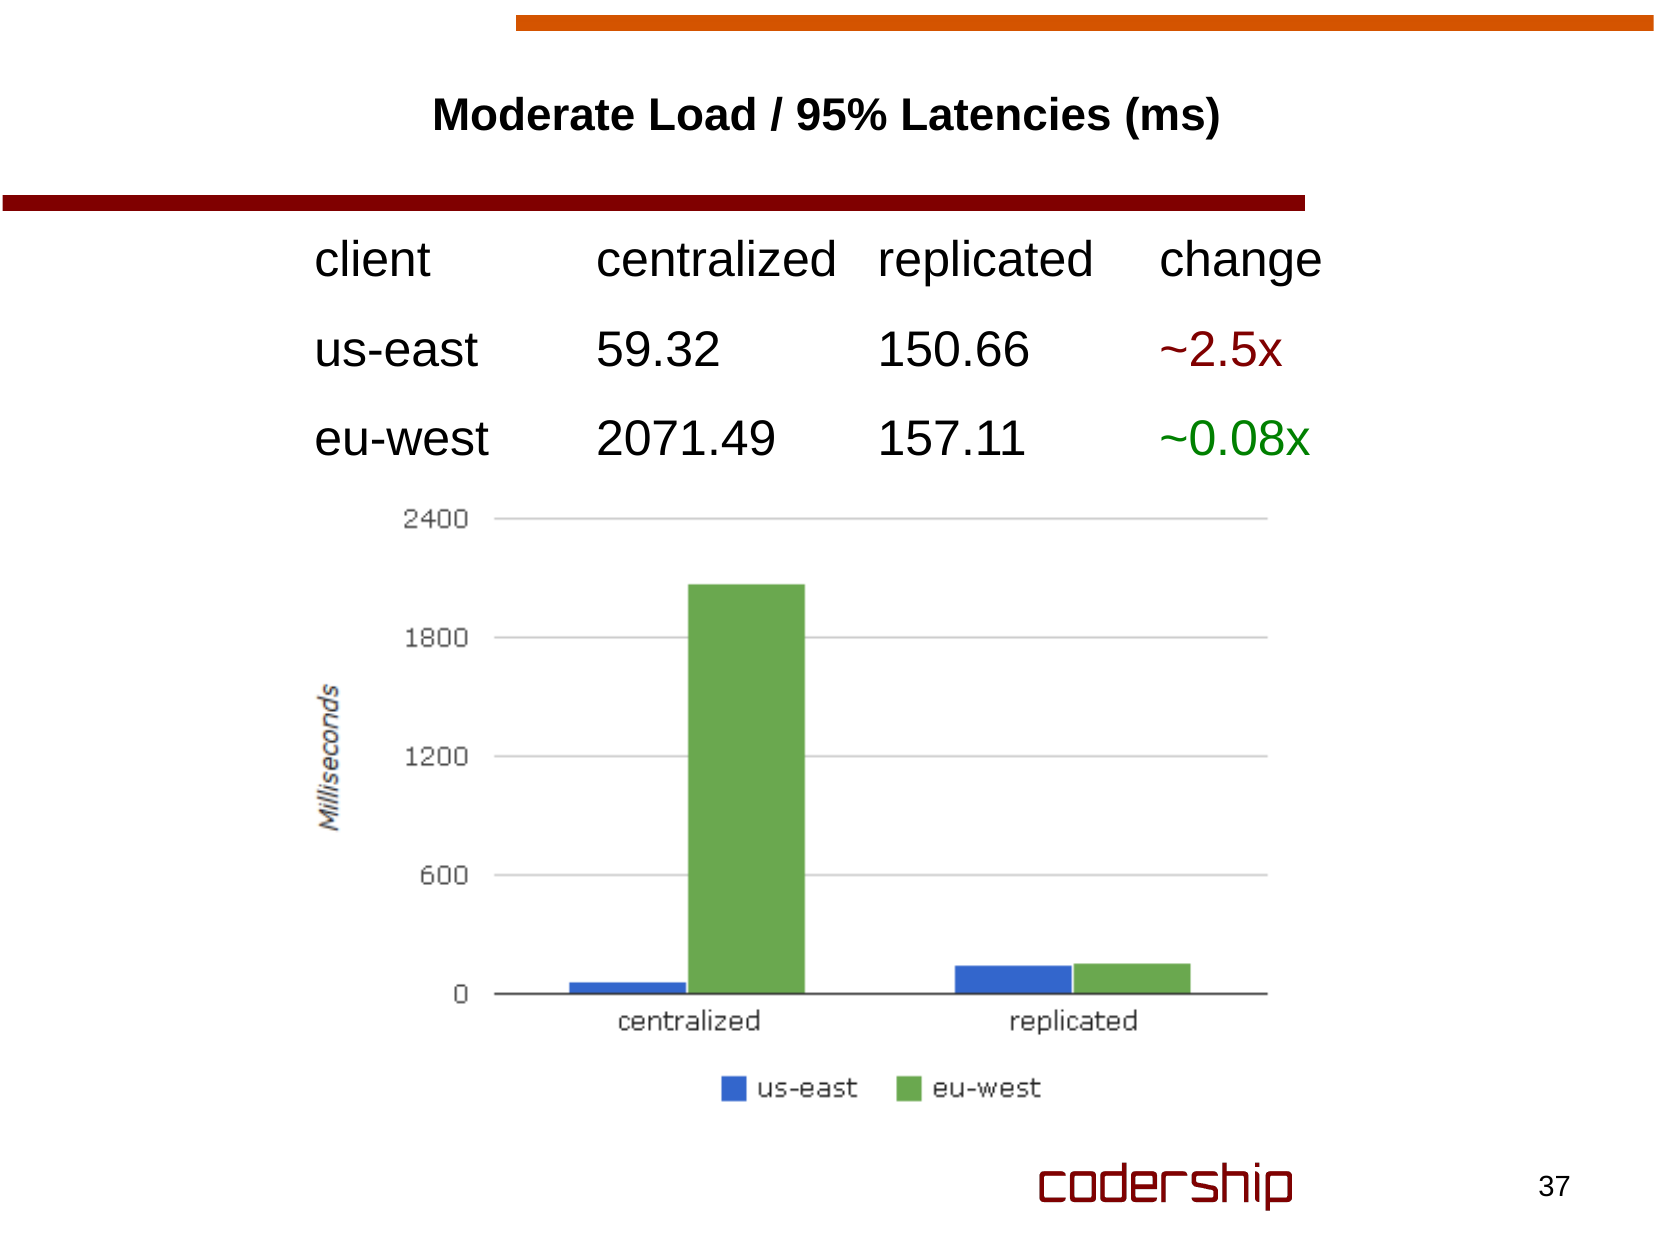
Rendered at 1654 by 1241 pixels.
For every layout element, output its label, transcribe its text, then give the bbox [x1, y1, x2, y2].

table_cell eu-west [300, 403, 581, 492]
picture [2, 195, 1305, 211]
table_header client [300, 223, 581, 313]
table_header replicated [863, 223, 1145, 313]
picture [516, 15, 1654, 31]
table_cell 157.11 [863, 403, 1145, 492]
table_cell 150.66 [863, 313, 1145, 403]
table_header centralized [581, 223, 863, 313]
picture [253, 366, 1337, 1215]
table_cell ~0.08x [1145, 403, 1427, 492]
table_cell ~2.5x [1145, 313, 1427, 403]
table_cell 2071.49 [581, 403, 863, 492]
table_cell us-east [300, 313, 581, 403]
table_cell 59.32 [581, 313, 863, 403]
table_header change [1145, 223, 1427, 313]
title Moderate Load / 95% Latencies (ms) [82, 49, 1571, 181]
